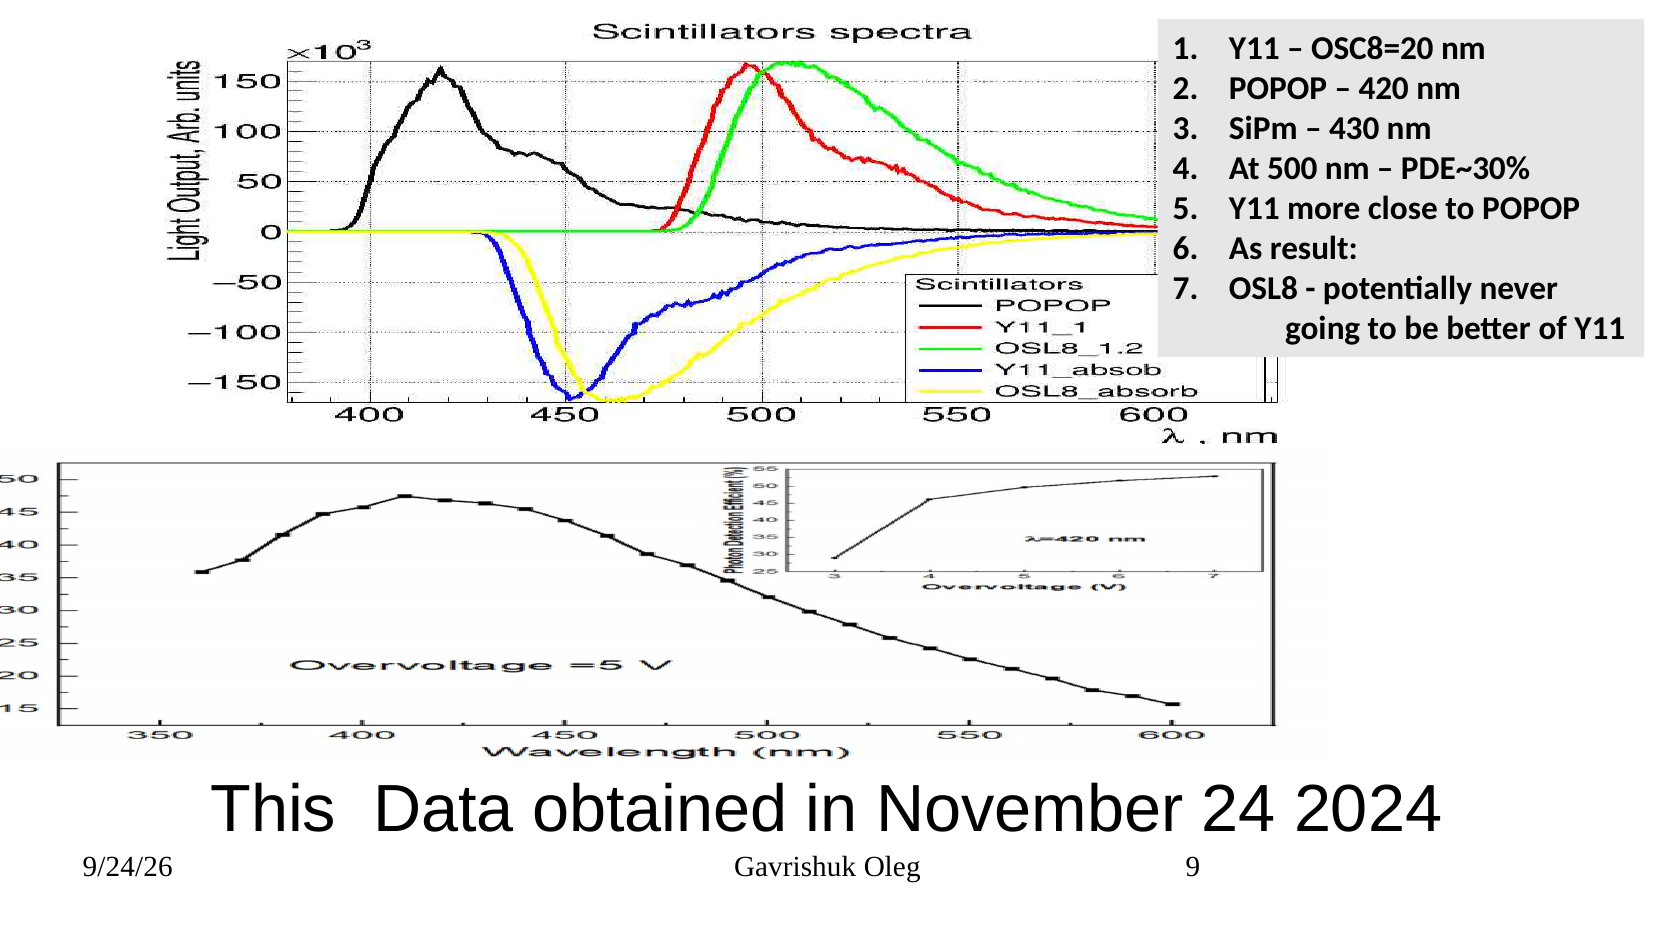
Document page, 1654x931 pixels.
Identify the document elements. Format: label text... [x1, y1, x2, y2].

text_box 11/25/2024 [82, 847, 468, 912]
subtitle This Data obtained in November 24 2024 [82, 772, 1571, 848]
picture [0, 18, 1401, 760]
text_box Y11 – OSC8=20 nm POPOP – 420 nm SiPm – 430 nm At 500 nm – PDE~30% Y11 more close to POPOP As result: OSL8 - potentially never going to be better of Y11 [1157, 18, 1645, 358]
text_box Gavrishuk Oleg [565, 847, 1090, 912]
text_box [1185, 847, 1571, 912]
